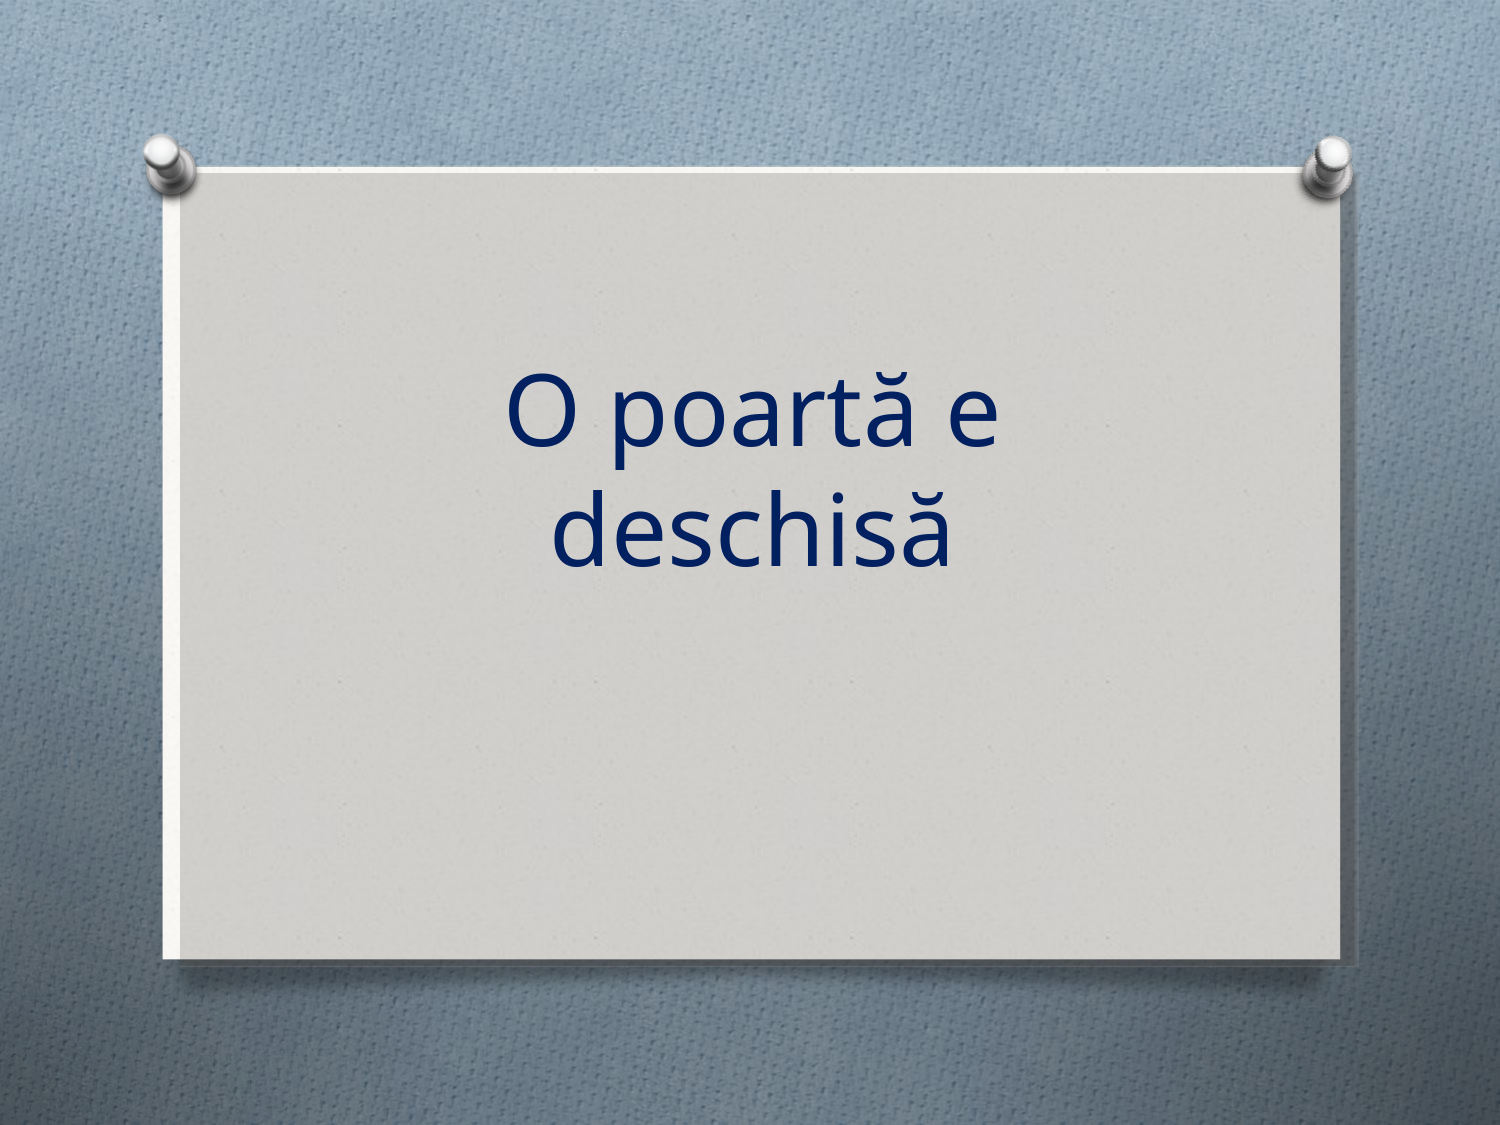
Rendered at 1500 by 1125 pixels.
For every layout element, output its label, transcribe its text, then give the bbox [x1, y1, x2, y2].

title O poartă e deschisă [283, 294, 1223, 595]
picture [0, 0, 1500, 1125]
